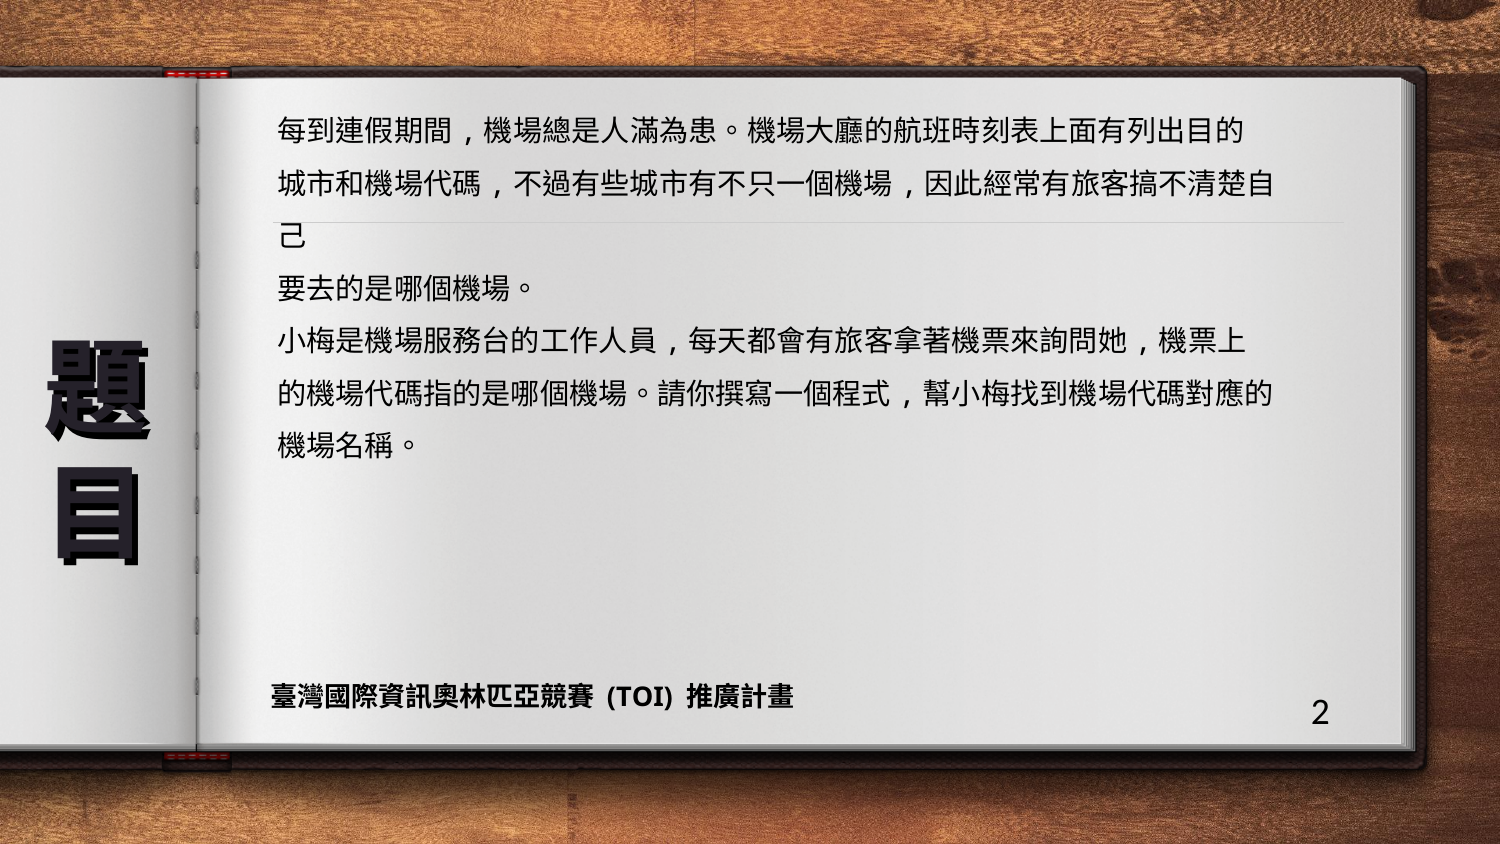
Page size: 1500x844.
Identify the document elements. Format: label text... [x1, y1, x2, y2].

text_box 每到連假期間,機場總是人滿為患。機場大廳的航班時刻表上面有列出目的 城市和機場代碼,不過有些城市有不只一個機場,因此經常有旅客搞不清楚自己 要去的是哪個機場。 小梅是機場服務台的工作人員,每天都會有旅客拿著機票來詢問她,機票上 的機場代碼指的是哪個機場。請你撰寫一個程式,幫小梅找到機場代碼對應的機場名稱。 [262, 88, 1296, 470]
text_box 2 [1295, 672, 1386, 737]
title 題 目 [28, 306, 210, 552]
